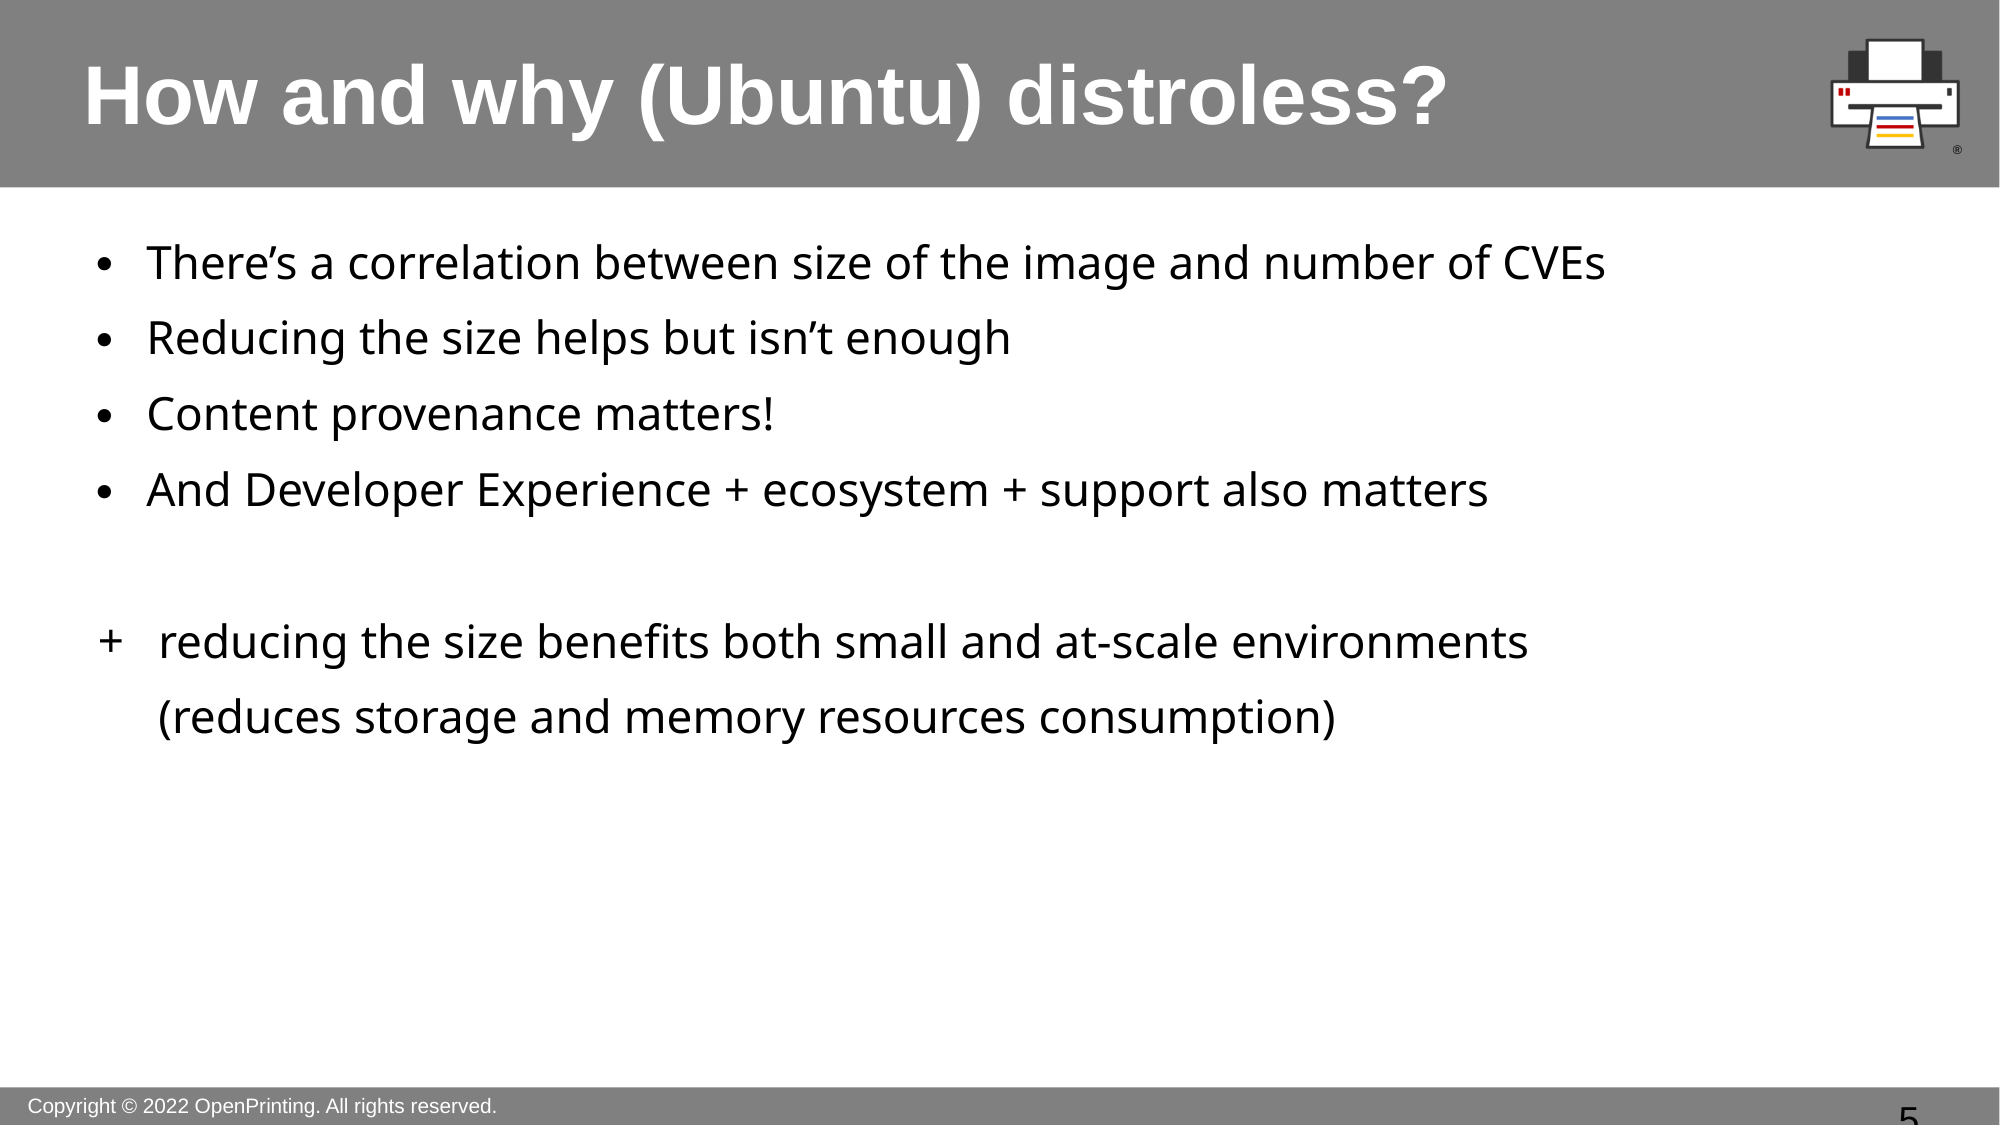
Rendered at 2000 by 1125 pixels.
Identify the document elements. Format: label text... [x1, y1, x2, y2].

text_box There’s a correlation between size of the image and number of CVEs Reducing the size helps but isn’t enough Content provenance matters! And Developer Experience + ecosystem + support also matters reducing the size benefits both small and at-scale environments (reduces storage and memory resources consumption) [74, 224, 1935, 1067]
text_box How and why (Ubuntu) distroless? [74, 7, 1785, 174]
picture [1825, 33, 1965, 154]
